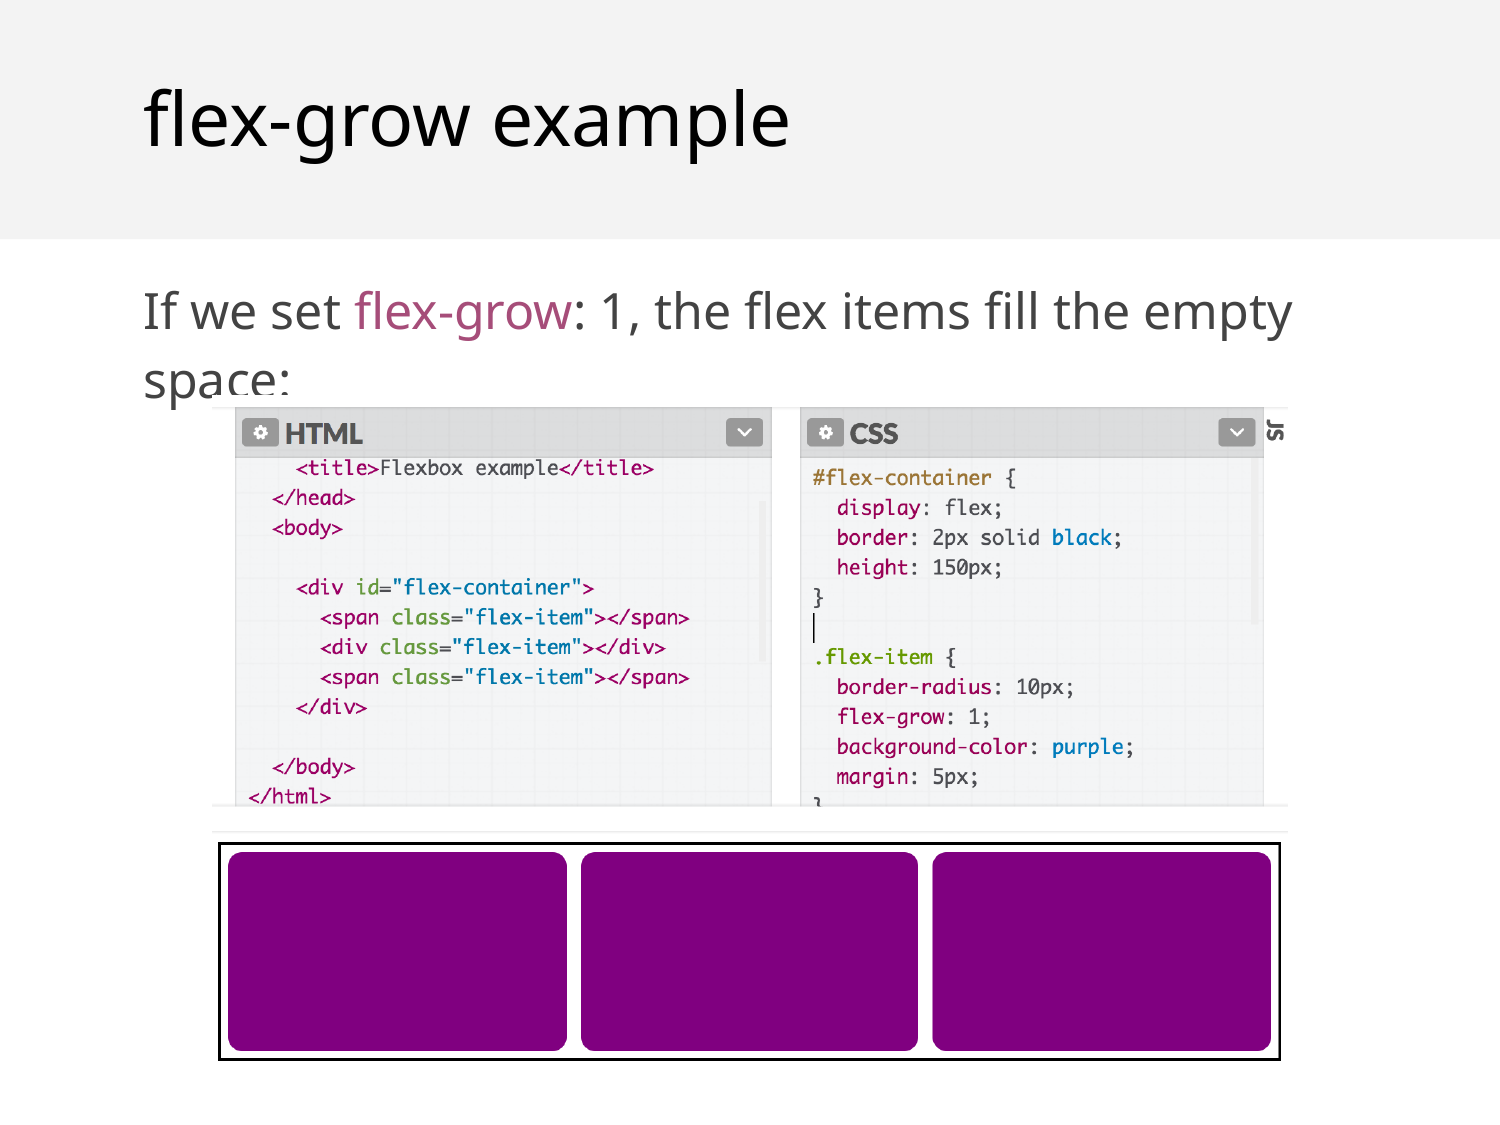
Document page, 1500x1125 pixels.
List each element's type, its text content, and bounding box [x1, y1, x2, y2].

title flex-grow example [128, 56, 1372, 183]
picture [212, 395, 1288, 1075]
list If we set flex-grow: 1, the flex items fill the empty space: [128, 255, 1437, 396]
